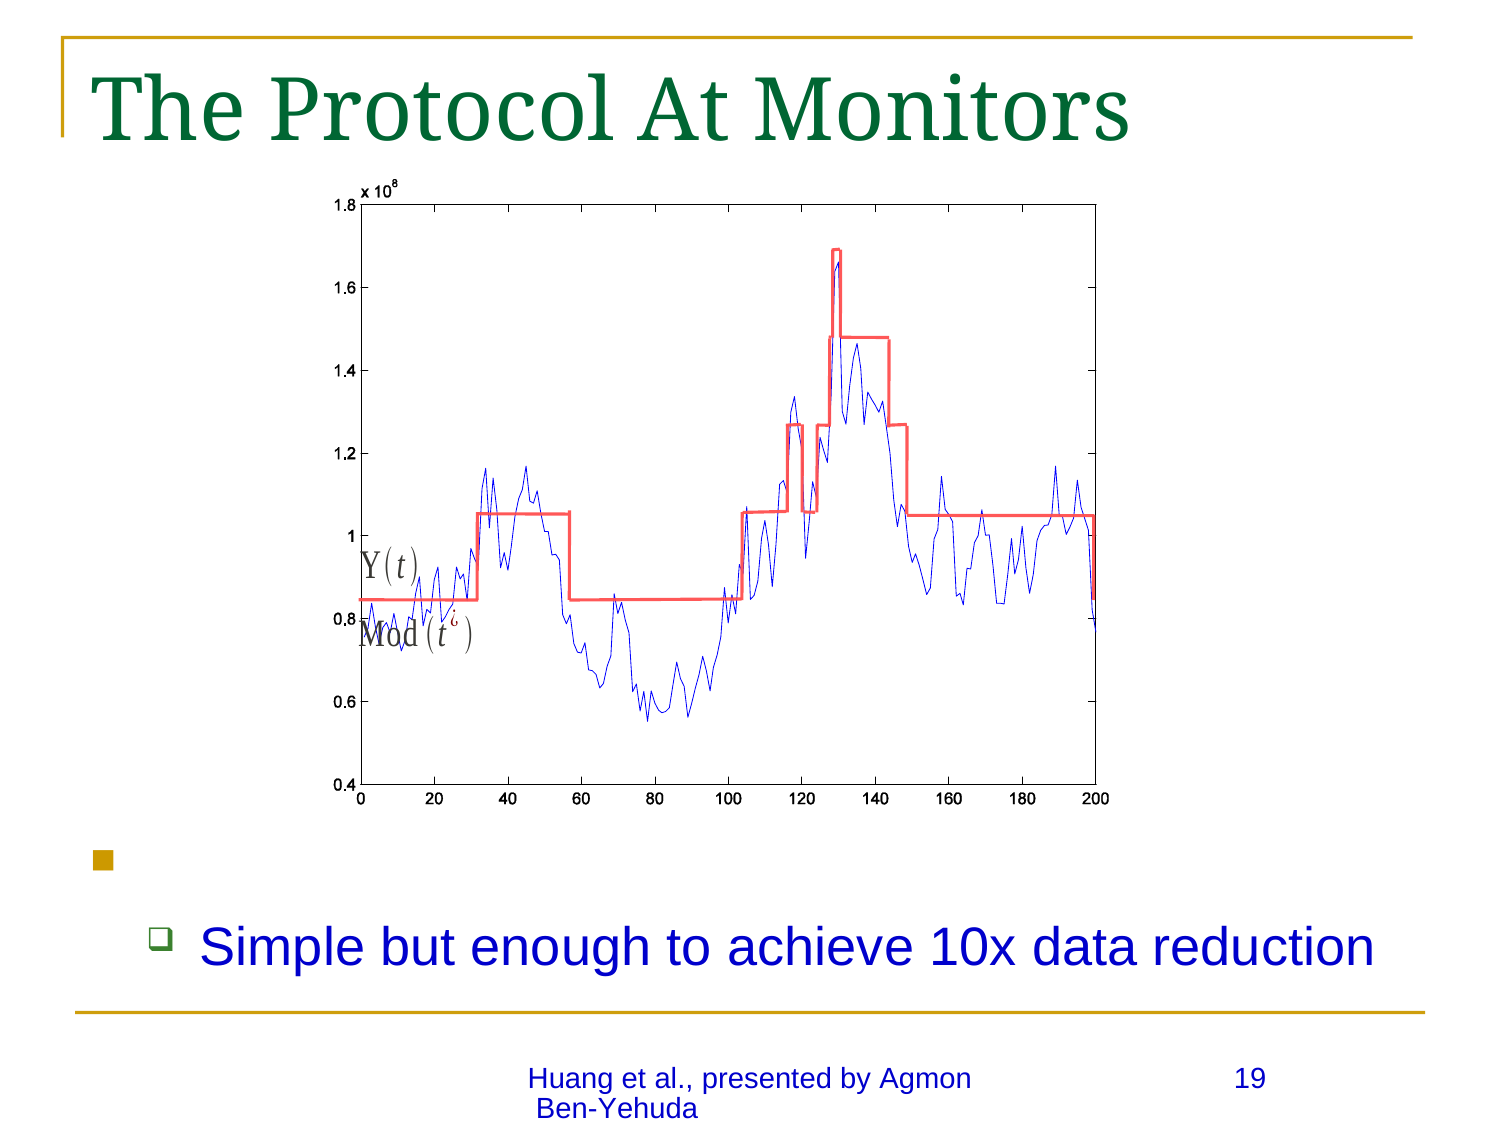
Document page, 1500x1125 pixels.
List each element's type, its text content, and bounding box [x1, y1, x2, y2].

text_box The Protocol At Monitors [75, 45, 1426, 188]
chart [350, 604, 488, 661]
chart [350, 543, 429, 590]
text_box Simple but enough to achieve 10x data reduction [75, 824, 1426, 1075]
picture [332, 170, 1116, 809]
